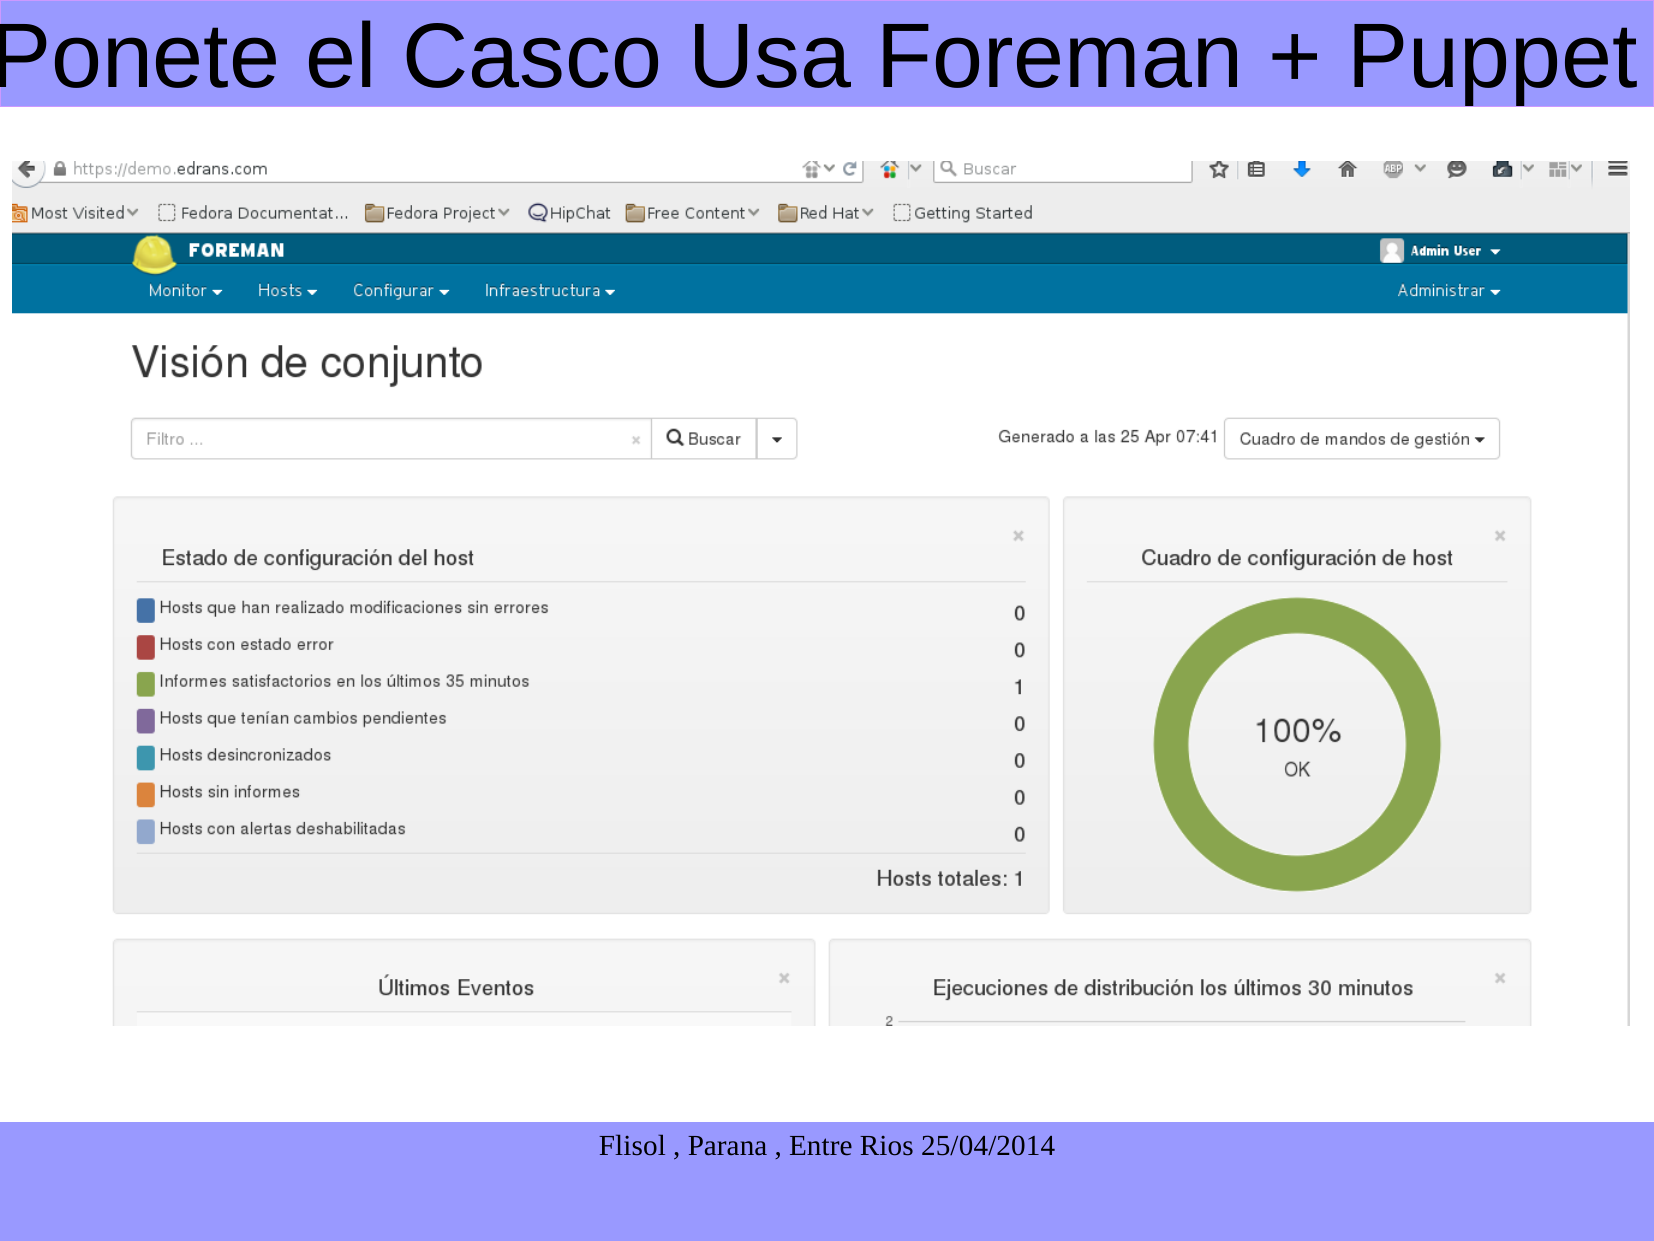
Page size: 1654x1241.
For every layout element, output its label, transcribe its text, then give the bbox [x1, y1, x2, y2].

picture [193, 288, 199, 296]
picture [1455, 246, 1474, 255]
picture [490, 288, 497, 295]
picture [594, 288, 599, 296]
picture [217, 244, 226, 256]
picture [242, 244, 254, 256]
picture [1472, 288, 1477, 296]
picture [202, 244, 213, 256]
picture [230, 244, 238, 256]
title Ponete el Casco Usa Foreman + Puppet [0, 0, 1654, 160]
picture [1412, 246, 1448, 255]
picture [522, 288, 528, 296]
picture [1381, 239, 1404, 262]
picture [190, 244, 199, 256]
picture [12, 161, 1630, 1026]
picture [421, 288, 426, 296]
picture [272, 244, 283, 256]
picture [396, 288, 401, 299]
picture [257, 244, 268, 256]
picture [366, 288, 372, 296]
